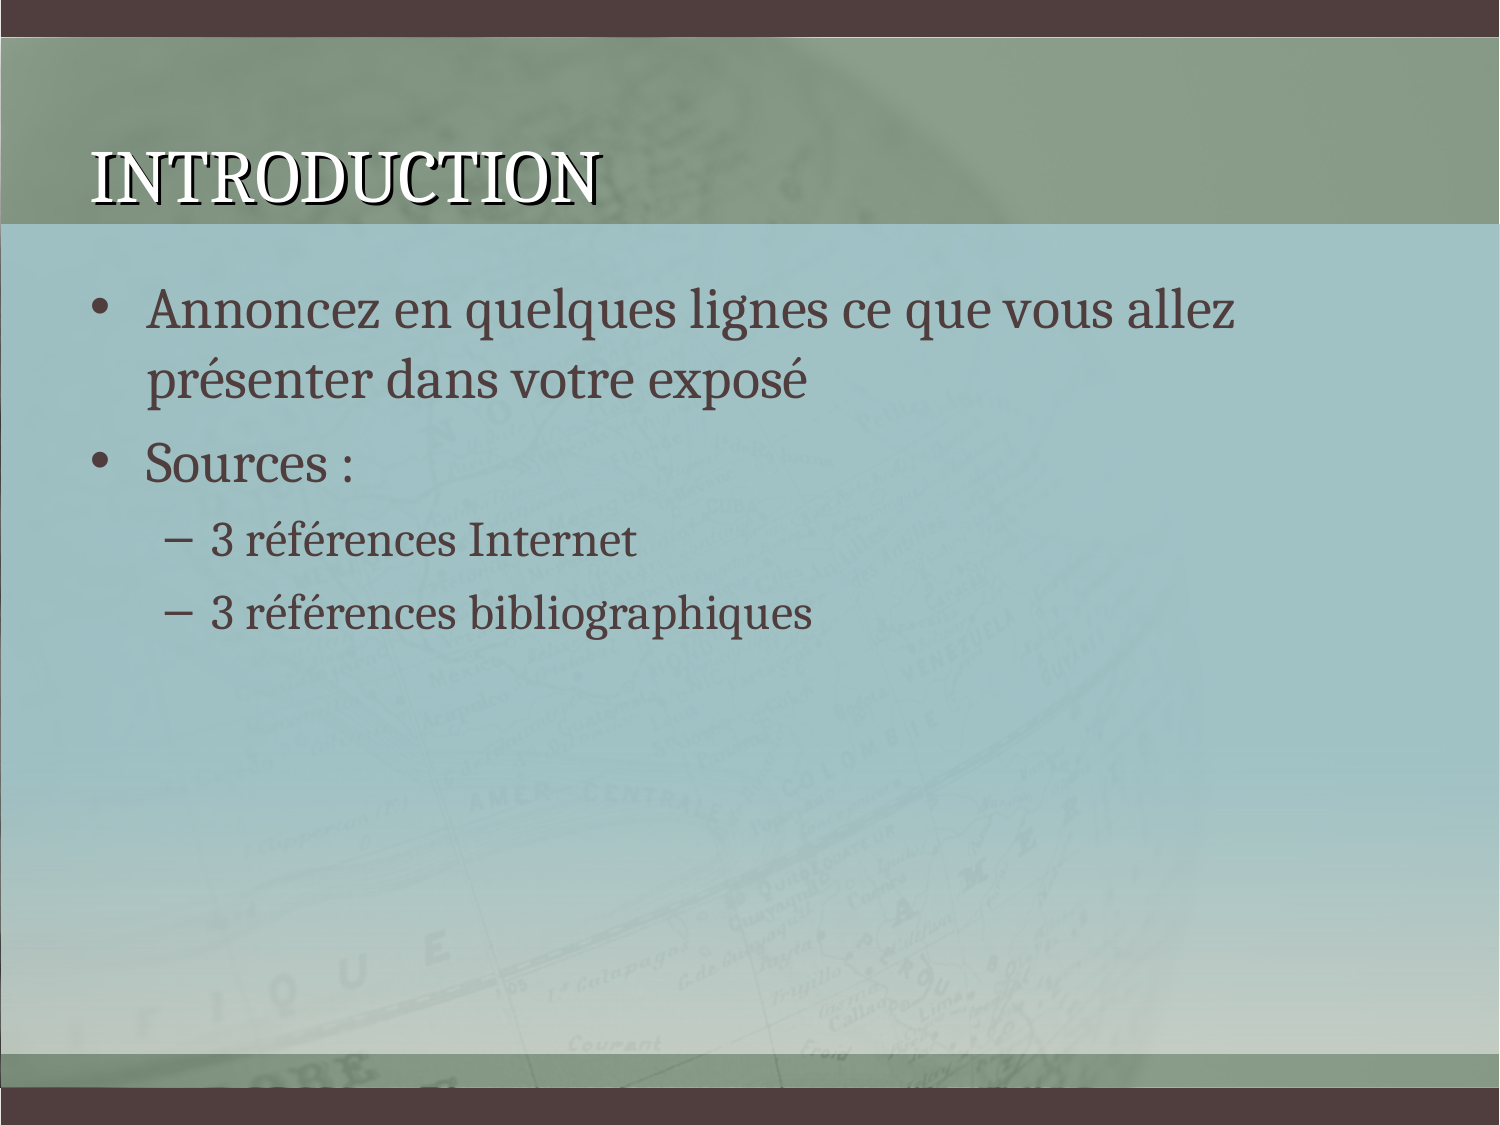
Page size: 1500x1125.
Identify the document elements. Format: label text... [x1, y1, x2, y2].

list Annoncez en quelques lignes ce que vous allez présenter dans votre exposé Sources : 3 références Internet 3 références bibliographiques [75, 262, 1413, 1005]
title INTRODUCTION [75, 37, 1426, 225]
picture [0, 223, 1500, 1056]
